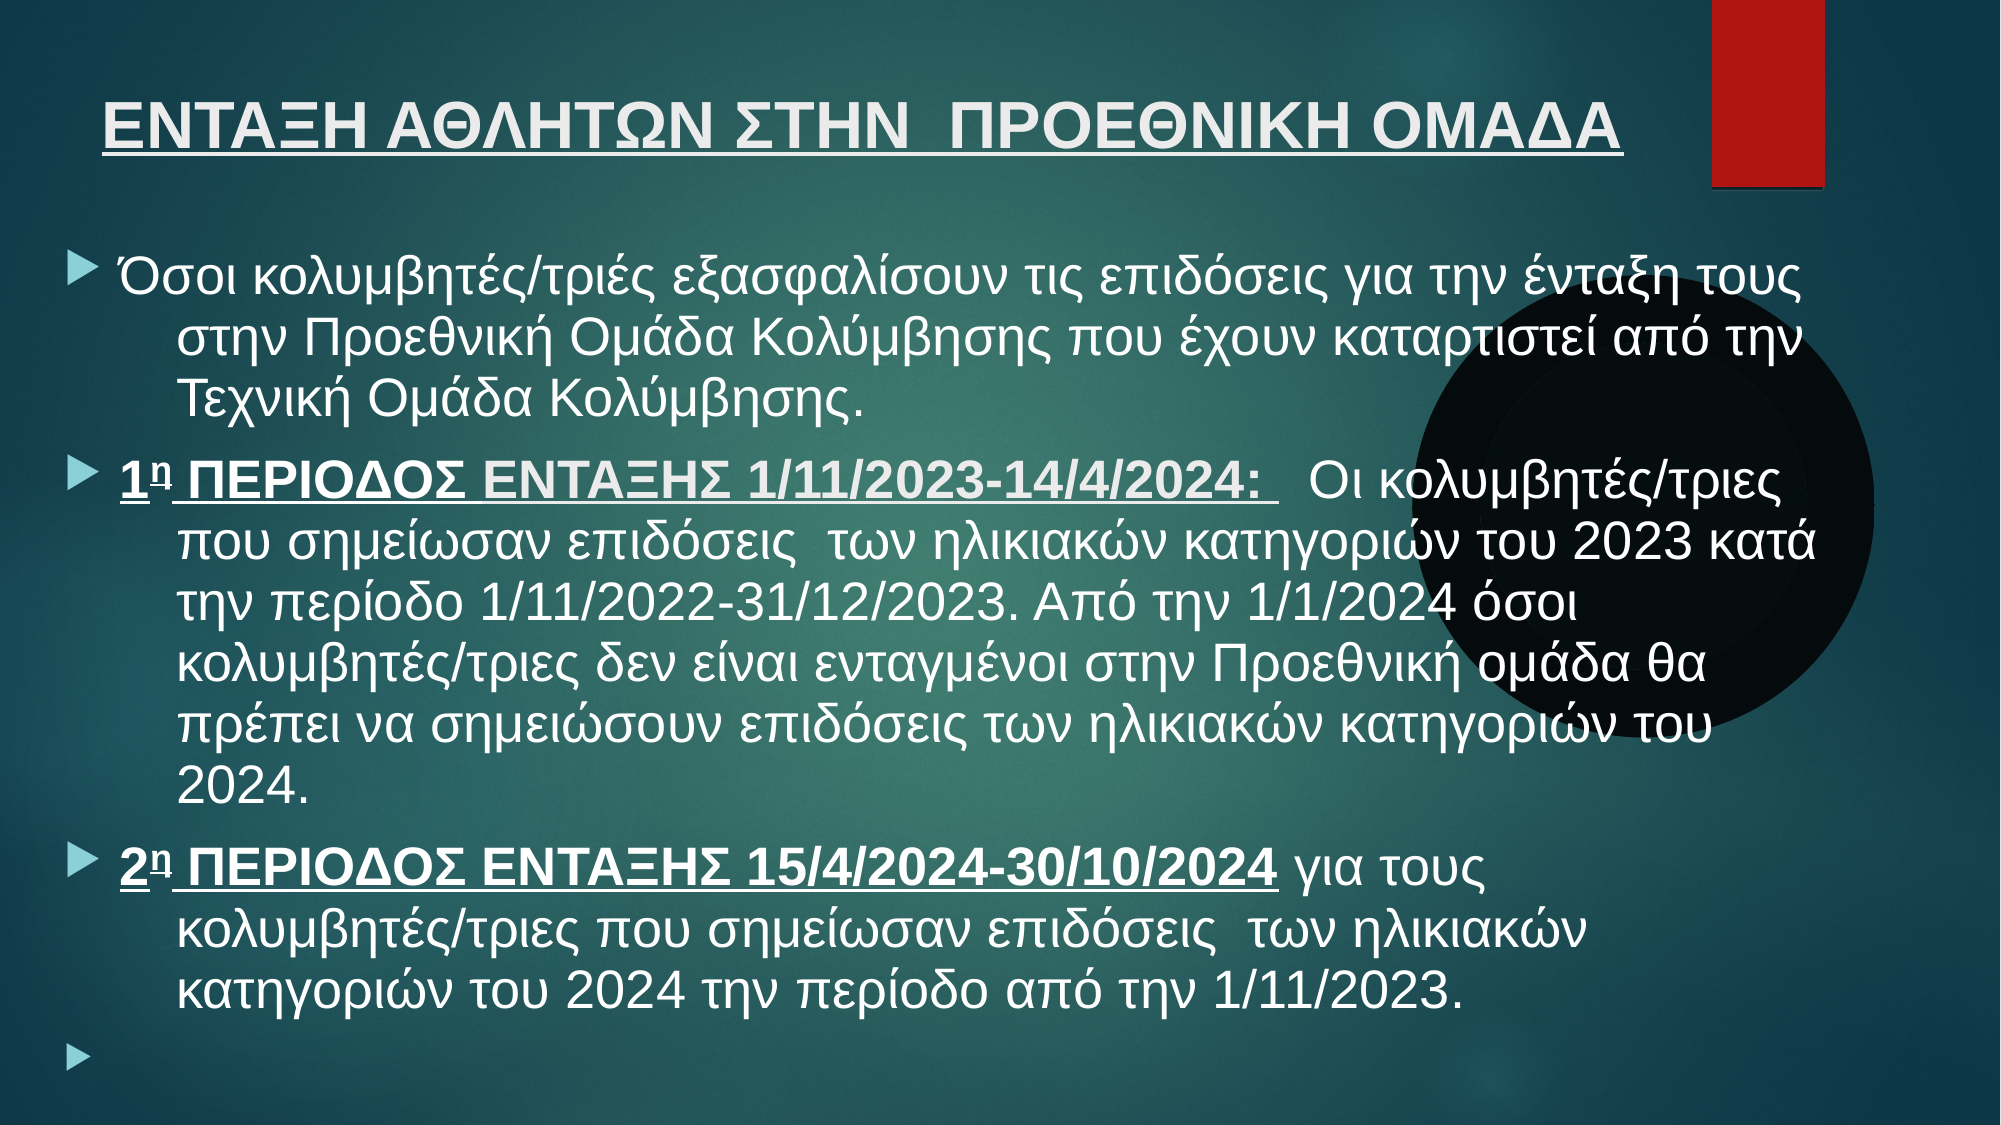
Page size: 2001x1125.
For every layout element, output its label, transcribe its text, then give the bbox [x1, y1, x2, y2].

list Όσοι κολυμβητές/τριές εξασφαλίσουν τις επιδόσεις για την ένταξη τους στην Προεθνική Ομάδα Κολύμβησης που έχουν καταρτιστεί από την Τεχνική Ομάδα Κολύμβησης. 1η ΠΕΡΙΟΔΟΣ ΕΝΤΑΞΗΣ 1/11/2023-14/4/2024: Οι κολυμβητές/τριες που σημείωσαν επιδόσεις των ηλικιακών κατηγοριών του 2023 κατά την περίοδο 1/11/2022-31/12/2023. Από την 1/1/2024 όσοι κολυμβητές/τριες δεν είναι ενταγμένοι στην Προεθνική ομάδα θα πρέπει να σημειώσουν επιδόσεις των ηλικιακών κατηγοριών του 2024. 2η ΠΕΡΙΟΔΟΣ ΕΝΤΑΞΗΣ 15/4/2024-30/10/2024 για τους κολυμβητές/τριες που σημείωσαν επιδόσεις των ηλικιακών κατηγοριών του 2024 την περίοδο από την 1/11/2023. [48, 237, 1847, 1051]
title ΕΝΤΑΞΗ ΑΘΛΗΤΩΝ ΣΤΗΝ ΠΡΟΕΘΝΙΚΗ ΟΜΑΔΑ [77, 74, 1649, 237]
